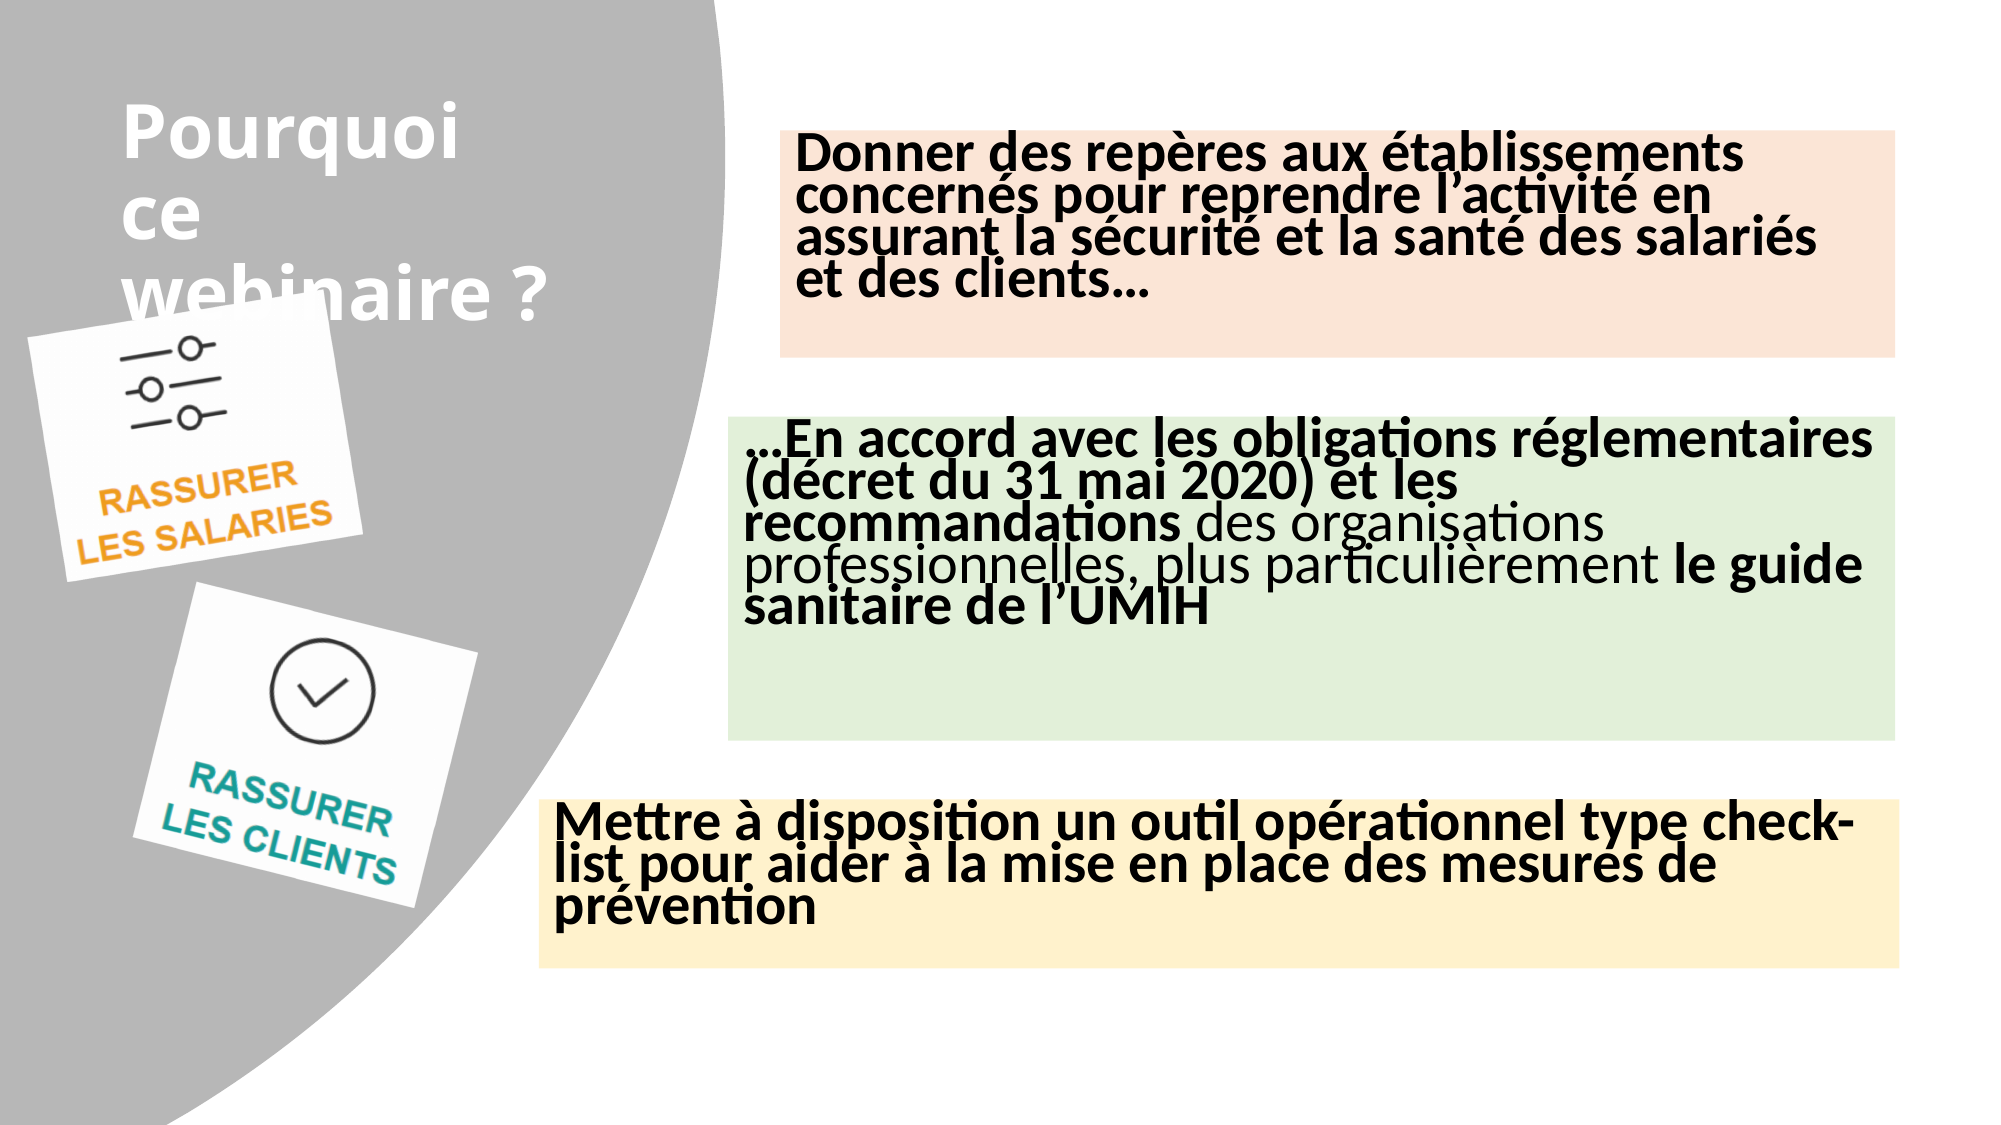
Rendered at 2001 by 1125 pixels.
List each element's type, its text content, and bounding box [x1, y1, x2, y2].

title Pourquoi ce webinaire ? [104, 86, 576, 440]
picture [27, 289, 363, 583]
picture [132, 581, 478, 908]
text_box Mettre à disposition un outil opérationnel type check-list pour aider à la mise en place des mesures de prévention [538, 799, 1900, 969]
list …En accord avec les obligations réglementaires (décret du 31 mai 2020) et les recommandations des organisations professionnelles, plus particulièrement le guide sanitaire de l’UMIH [728, 416, 1896, 741]
text_box [0, 0, 2000, 1125]
list Donner des repères aux établissements concernés pour reprendre l’activité en assurant la sécurité et la santé des salariés et des clients… [780, 130, 1896, 358]
